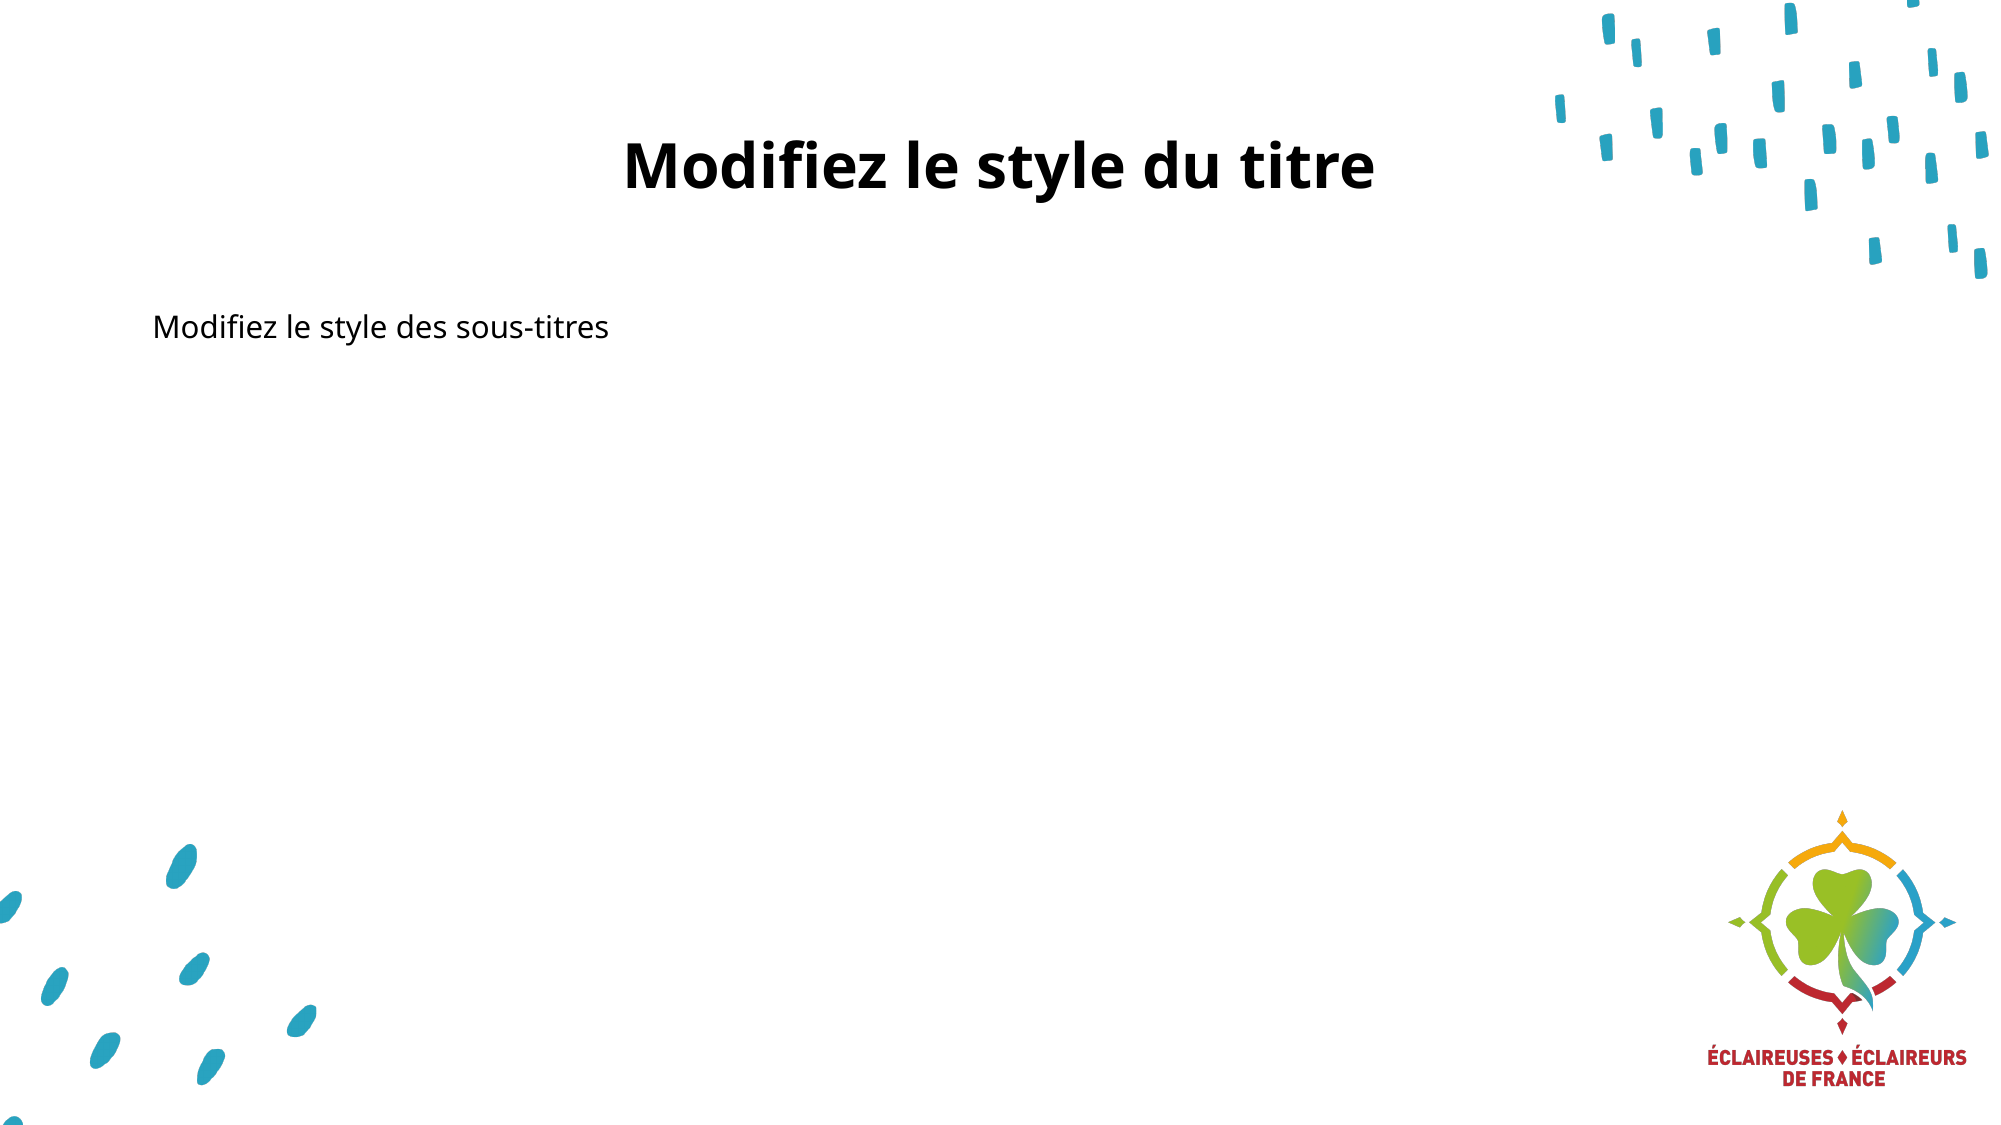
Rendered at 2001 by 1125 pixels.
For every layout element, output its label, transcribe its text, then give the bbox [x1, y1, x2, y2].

title Modifiez le style du titre [137, 59, 1555, 278]
picture [0, 844, 317, 1125]
list Modifiez le style des sous-titres [137, 299, 1863, 1014]
picture [1707, 808, 1968, 1092]
picture [1555, 0, 2000, 281]
